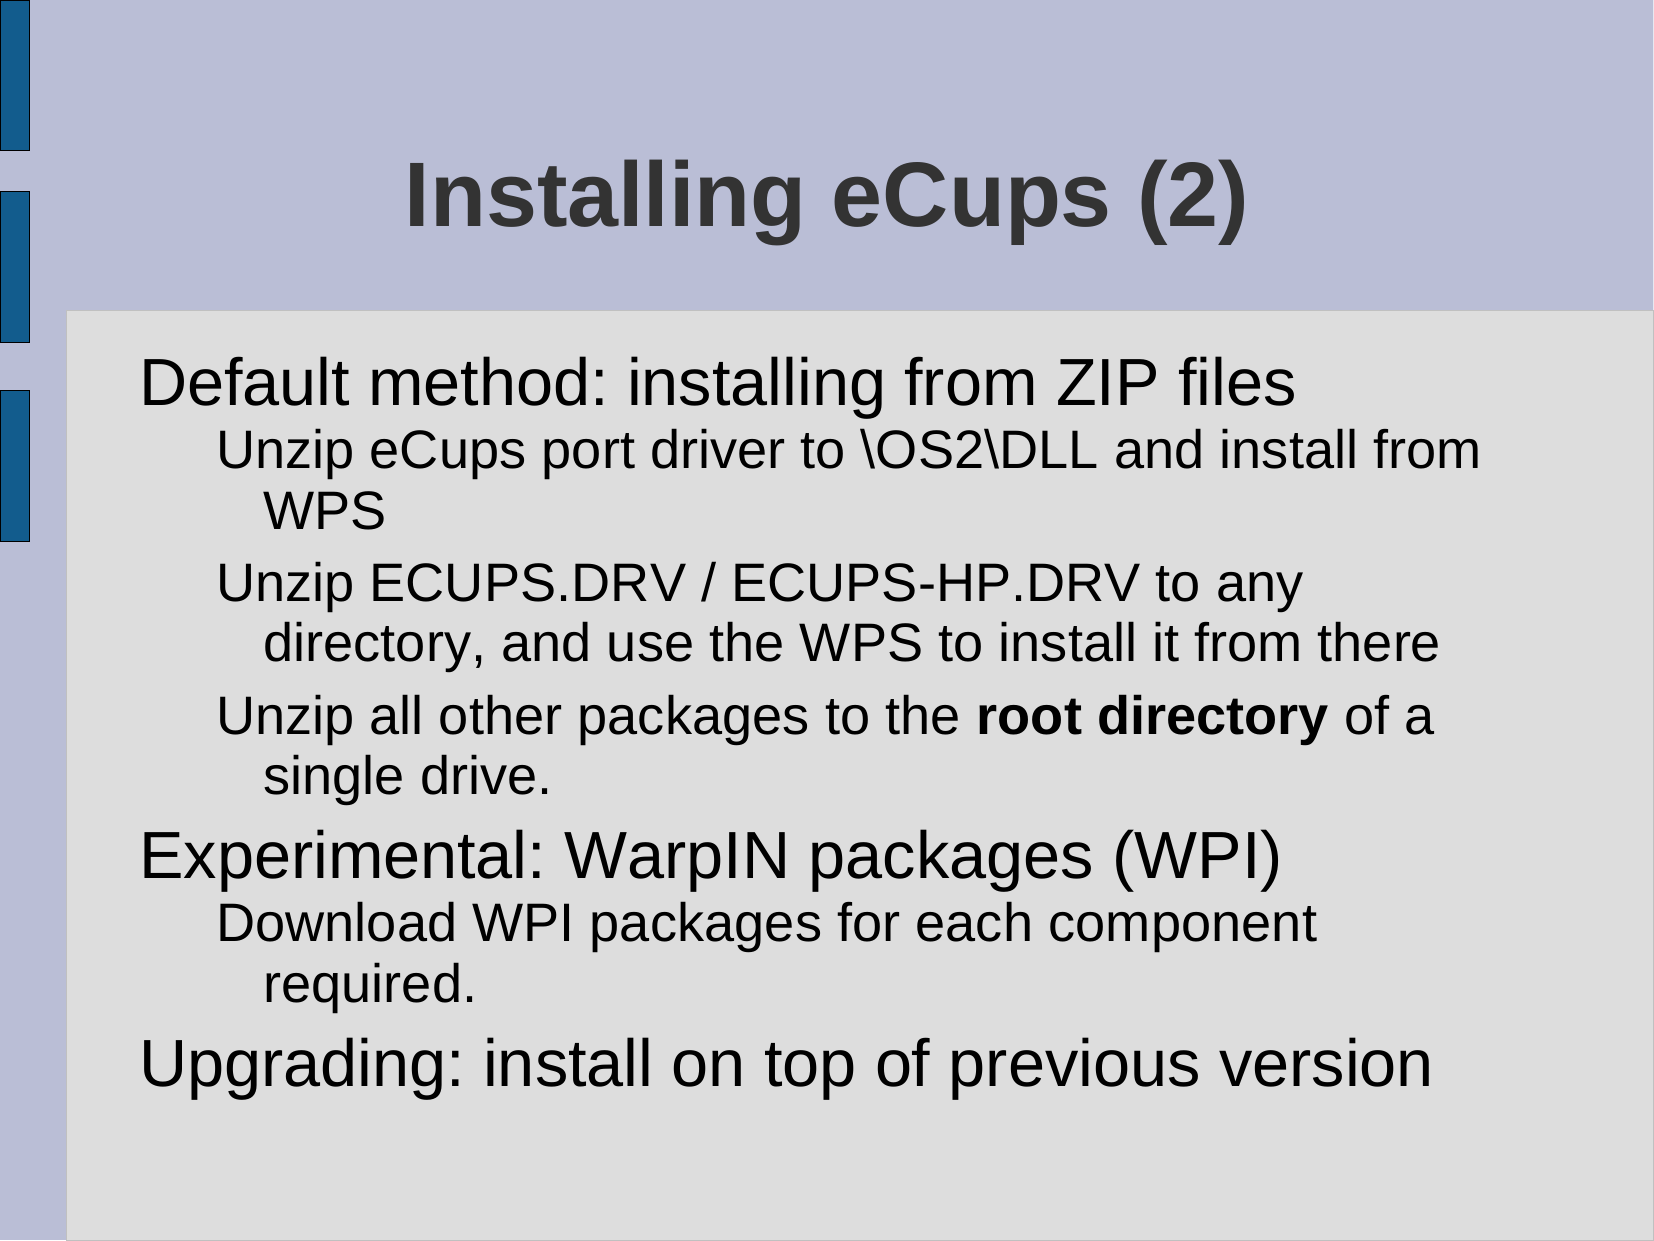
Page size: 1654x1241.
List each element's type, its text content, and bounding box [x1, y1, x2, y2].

title Installing eCups (2) [121, 91, 1534, 299]
list Default method: installing from ZIP files Unzip eCups port driver to \OS2\DLL and install from WPS Unzip ECUPS.DRV / ECUPS-HP.DRV to any directory, and use the WPS to install it from there Unzip all other packages to the root directory of a single drive. Experimental: WarpIN packages (WPI) Download WPI packages for each component required. Upgrading: install on top of previous version [121, 344, 1534, 1182]
